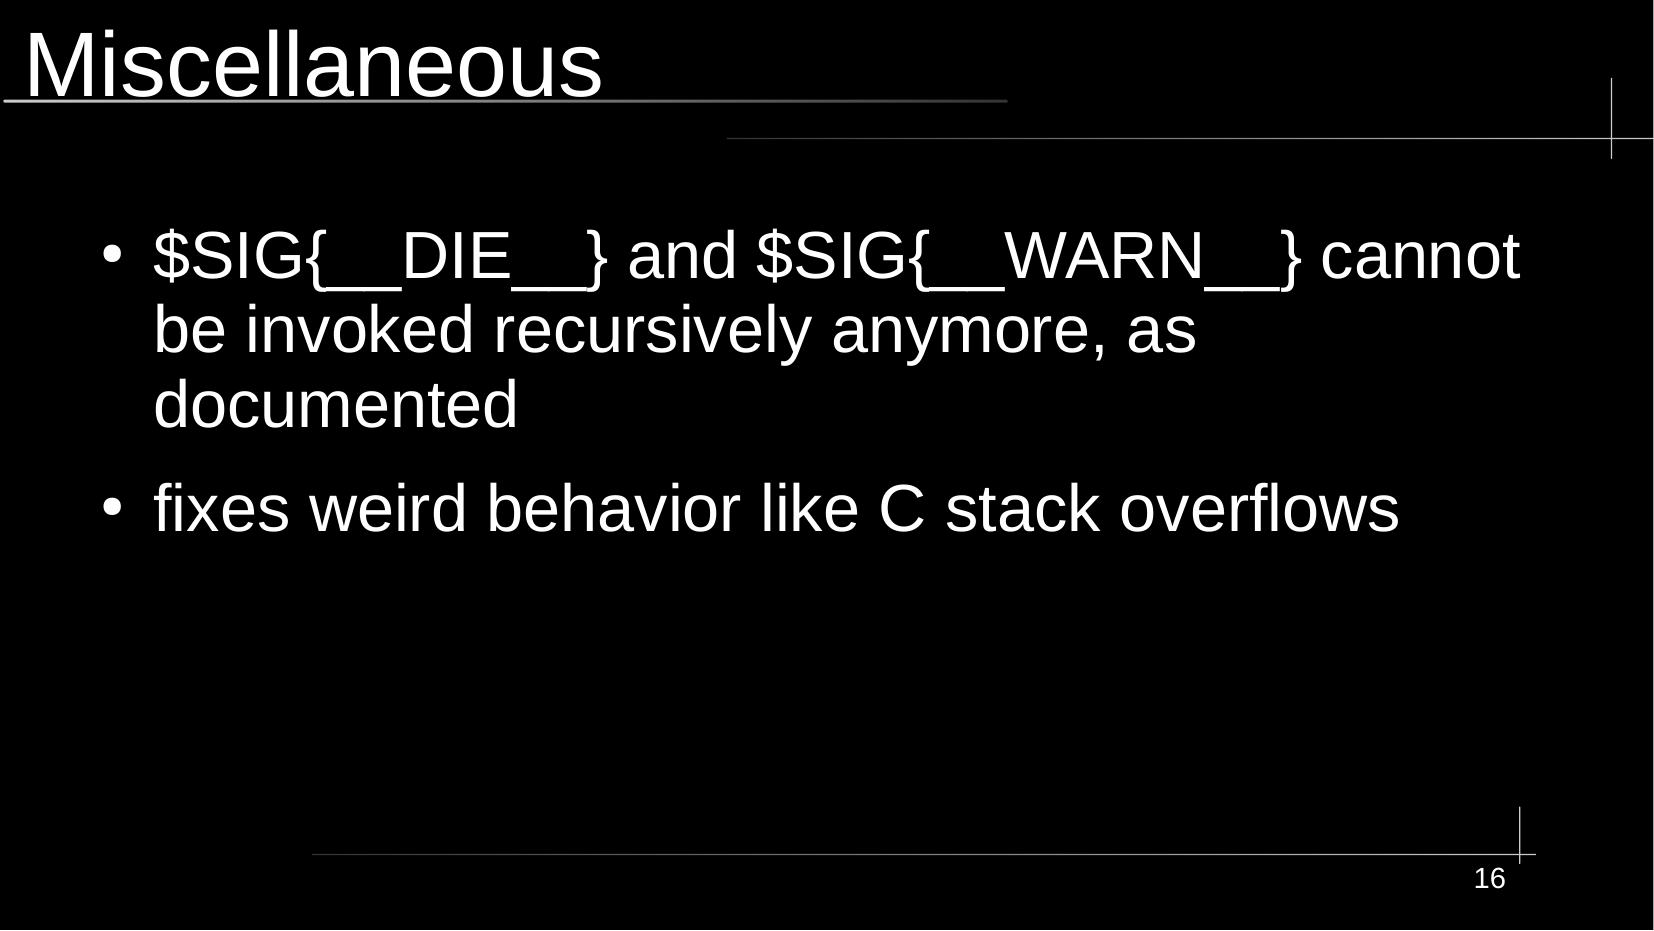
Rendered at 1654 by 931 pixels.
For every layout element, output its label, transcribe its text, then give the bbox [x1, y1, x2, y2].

list $SIG{__DIE__} and $SIG{__WARN__} cannot be invoked recursively anymore, as documented fixes weird behavior like C stack overflows [82, 217, 1571, 758]
title Miscellaneous [23, 11, 1589, 119]
